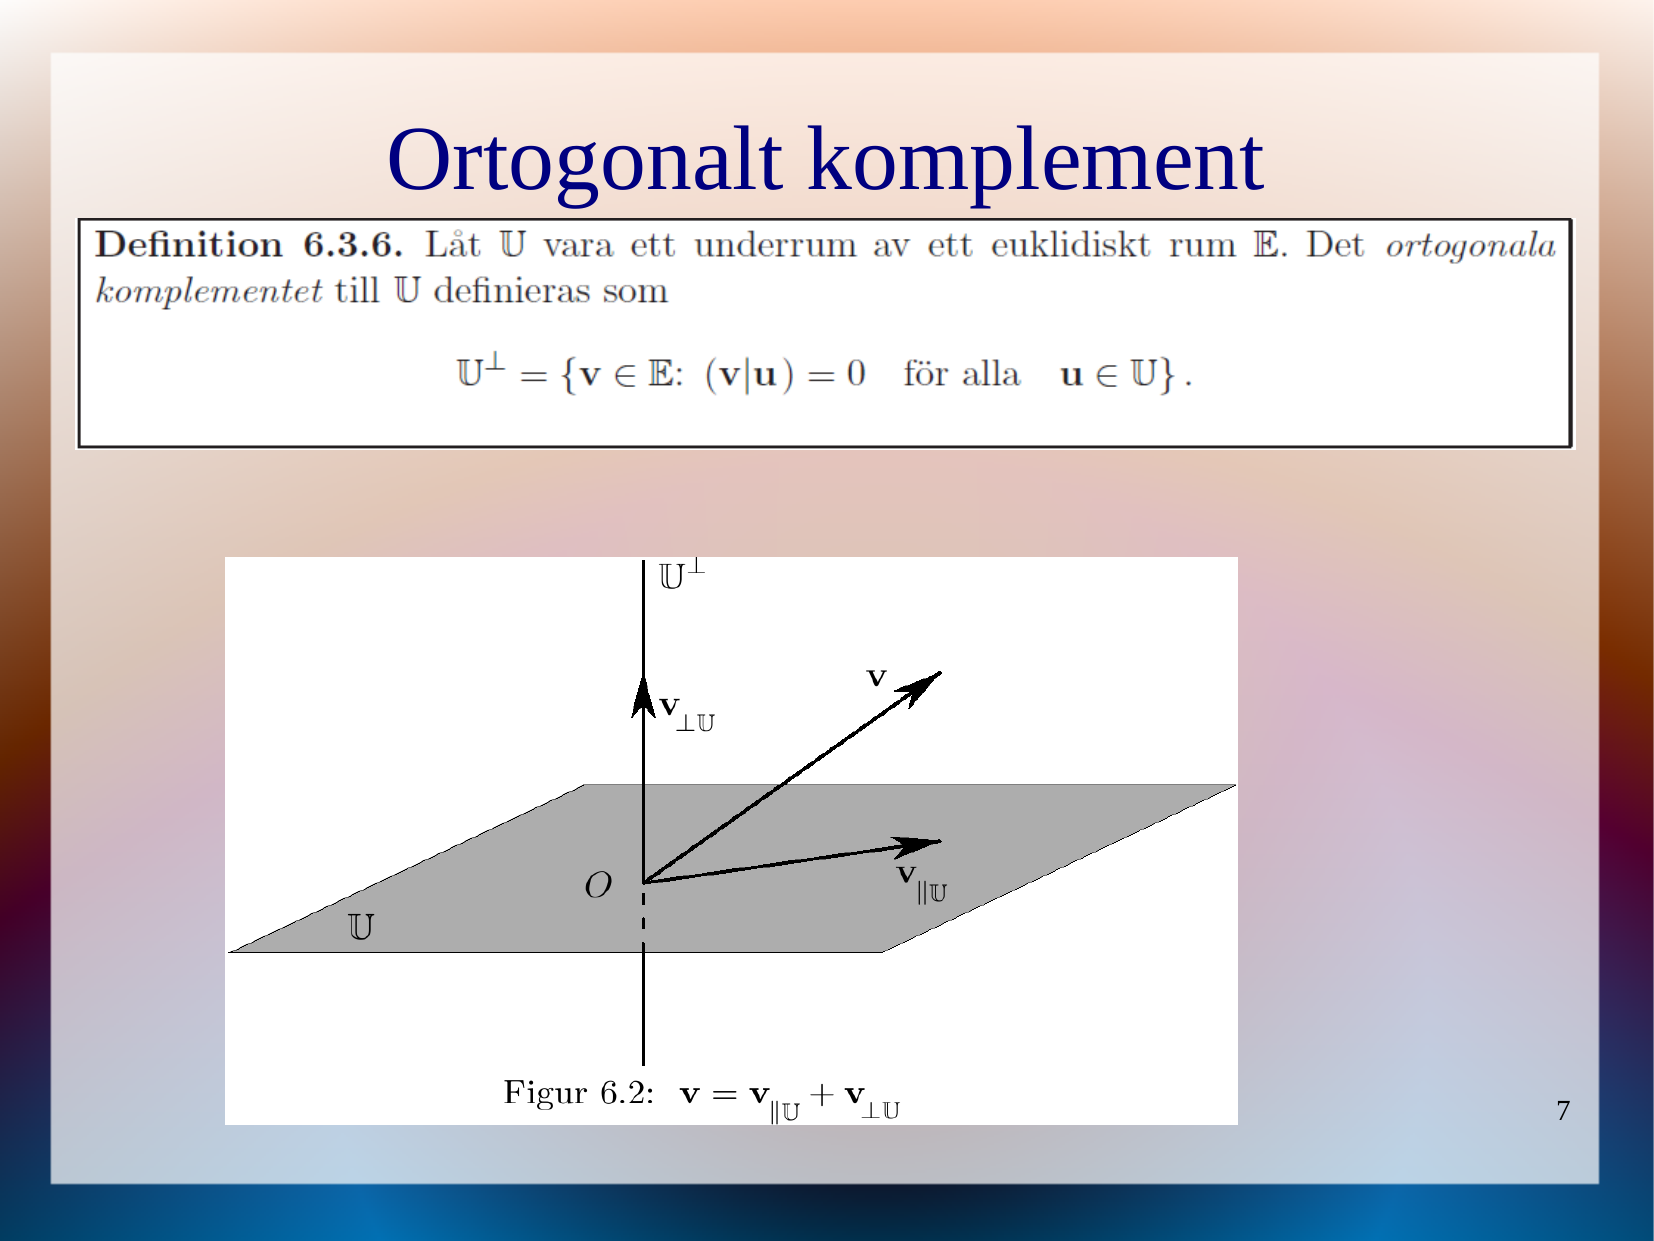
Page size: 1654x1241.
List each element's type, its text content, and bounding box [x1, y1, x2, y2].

title Ortogonalt komplement [82, 62, 1571, 218]
picture [0, 0, 1654, 1241]
